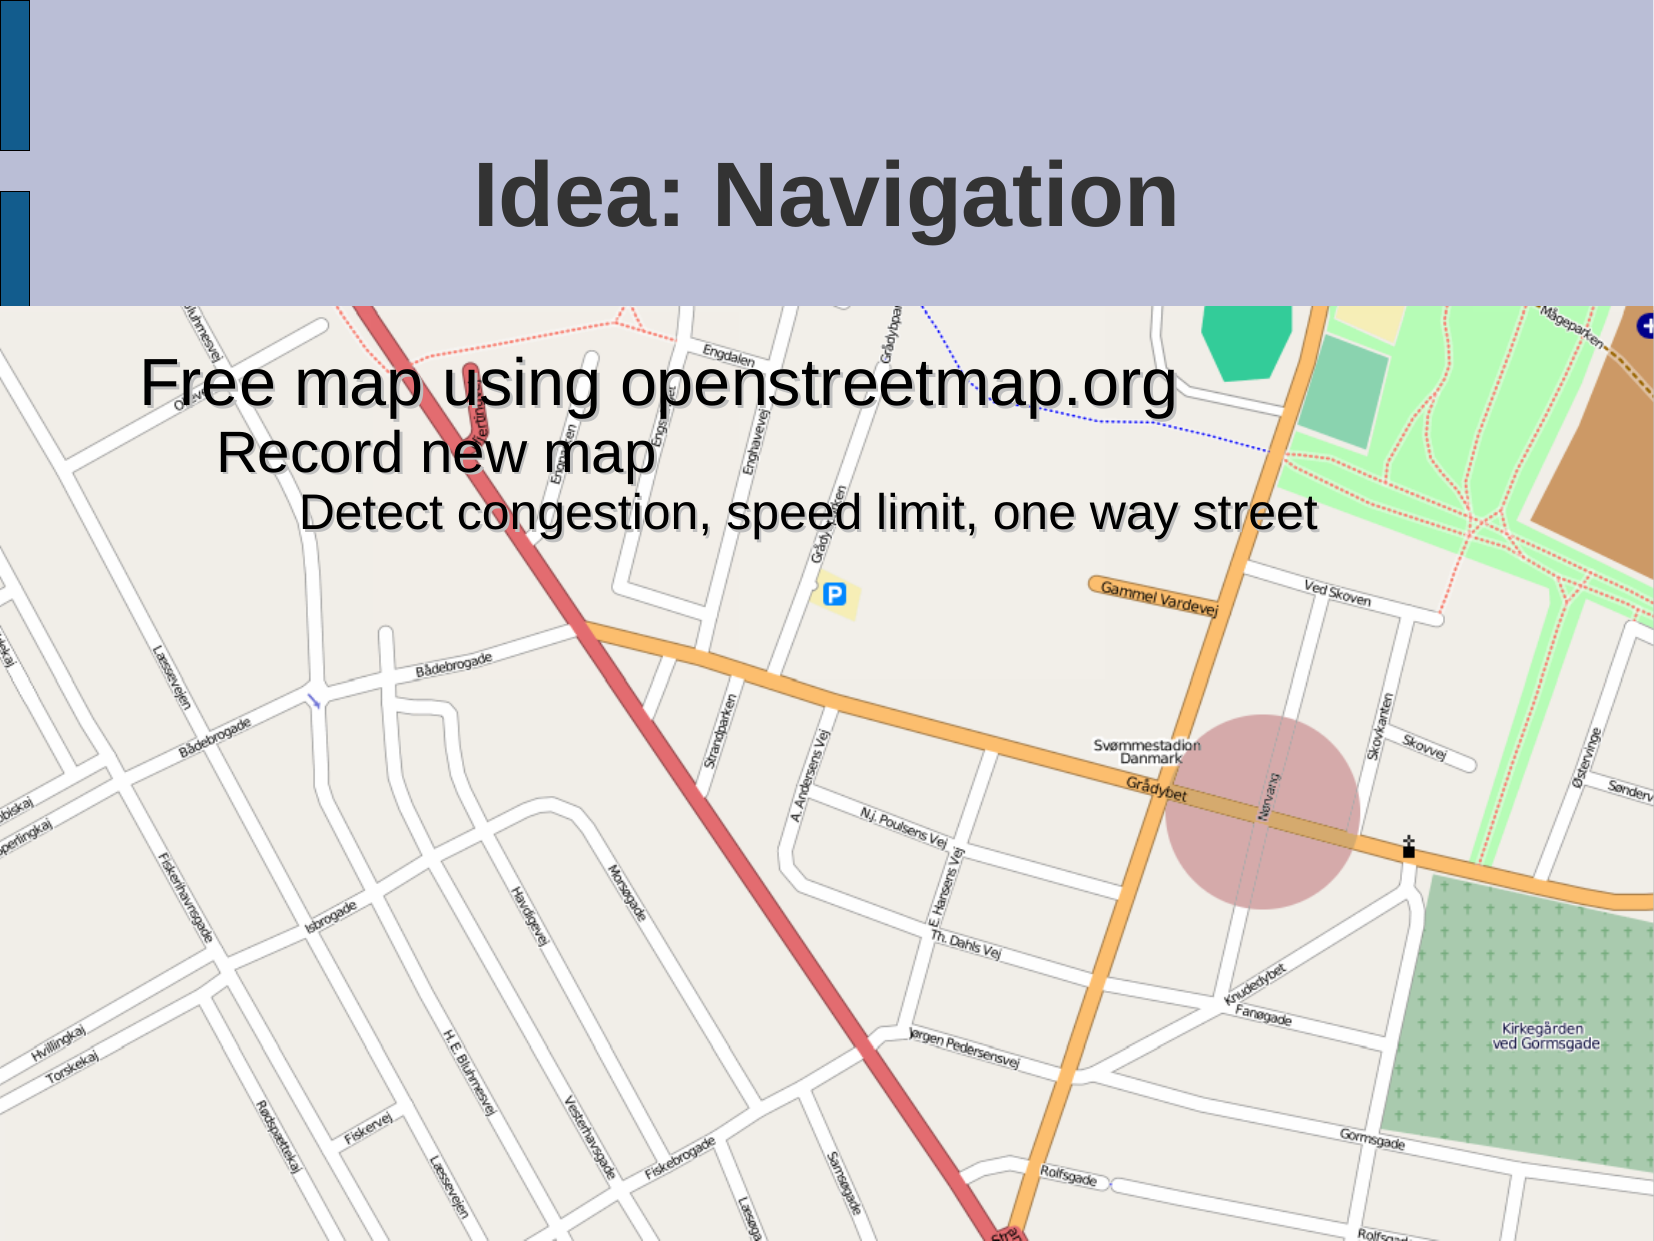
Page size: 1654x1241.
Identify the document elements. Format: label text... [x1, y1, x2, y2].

list Free map using openstreetmap.org Record new map Detect congestion, speed limit, one way street [121, 344, 1534, 1127]
title Idea: Navigation [121, 91, 1534, 299]
picture [0, 306, 1654, 1241]
